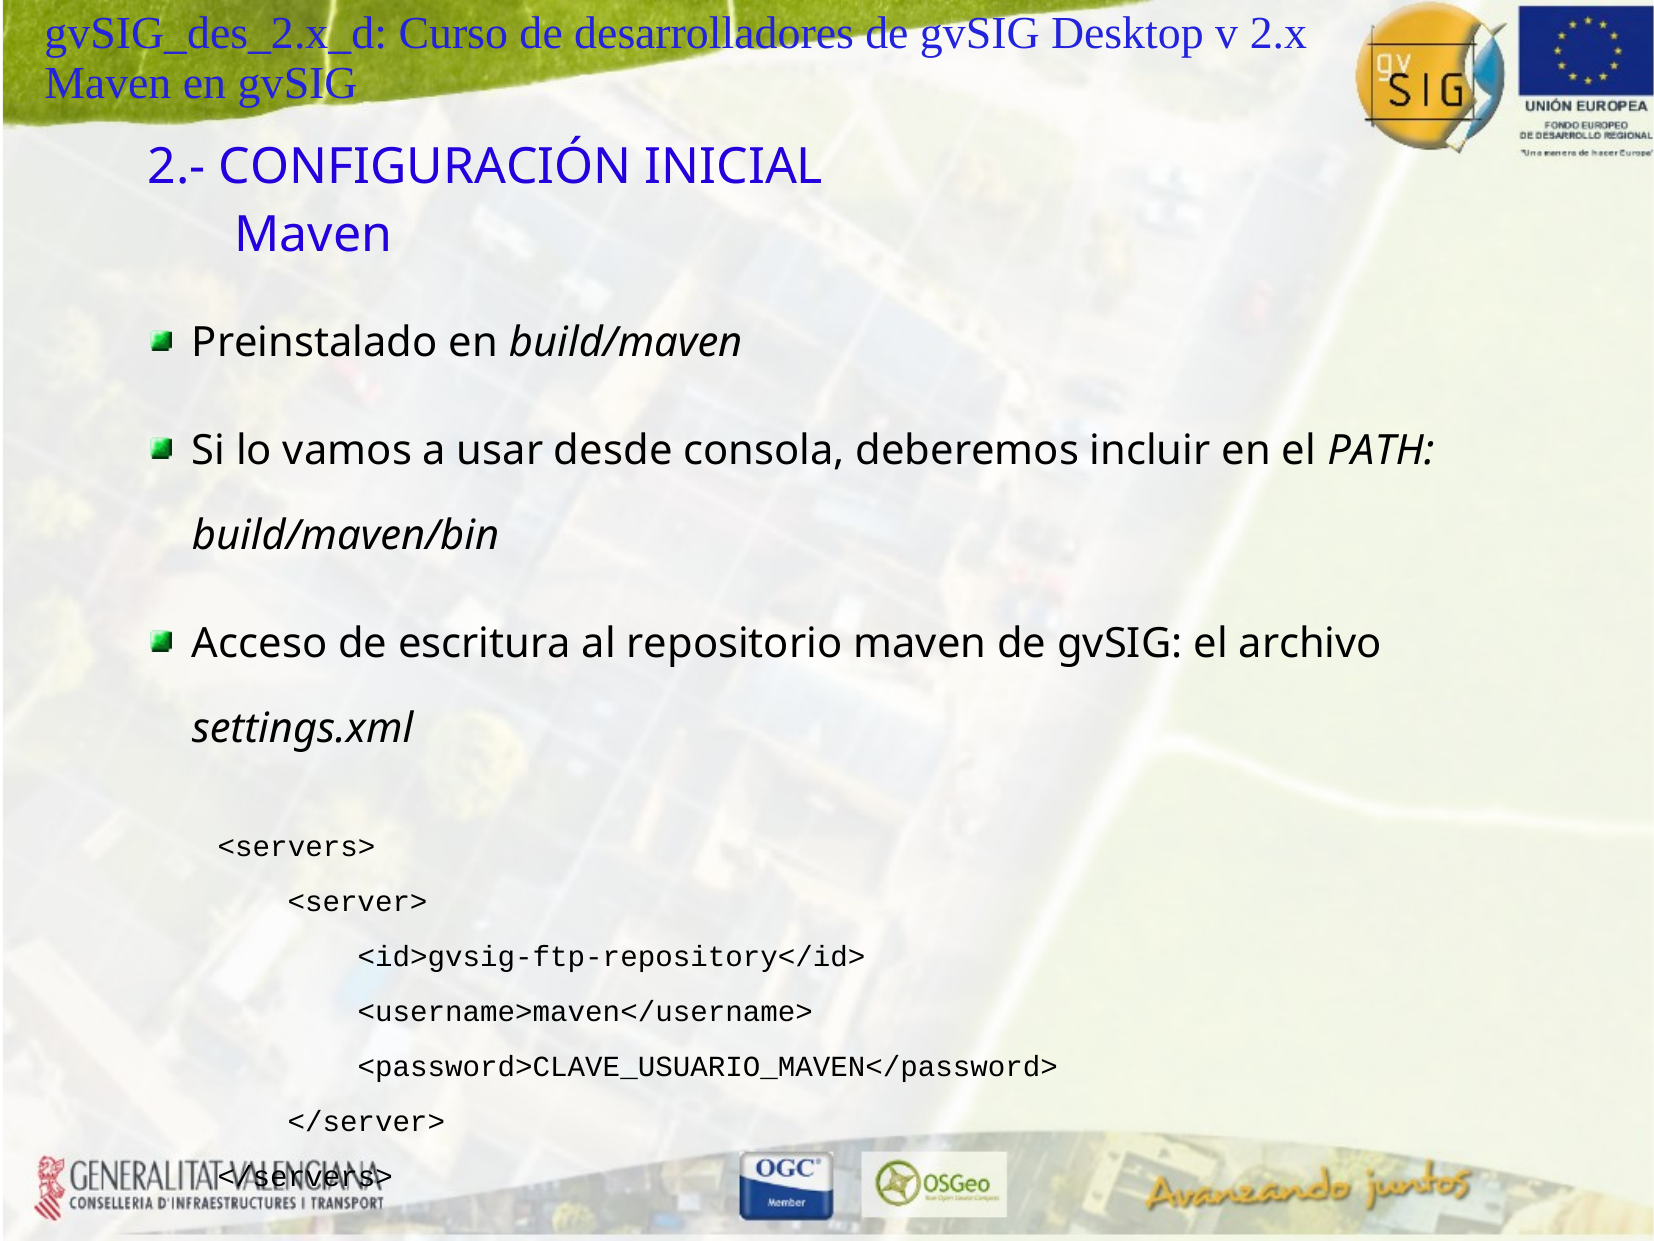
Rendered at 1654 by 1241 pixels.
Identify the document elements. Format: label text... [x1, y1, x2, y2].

title 2.- CONFIGURACIÓN INICIAL Maven [147, 124, 1595, 272]
picture [2, 0, 1654, 1241]
text_box Preinstalado en build/maven Si lo vamos a usar desde consola, deberemos incluir en el PATH: build/maven/bin Acceso de escritura al repositorio maven de gvSIG: el archivo settings.xml <servers> <server> <id>gvsig-ftp-repository</id> <username>maven</username> <password>CLAVE_USUARIO_MAVEN</password> </server> </servers> [147, 283, 1505, 1179]
